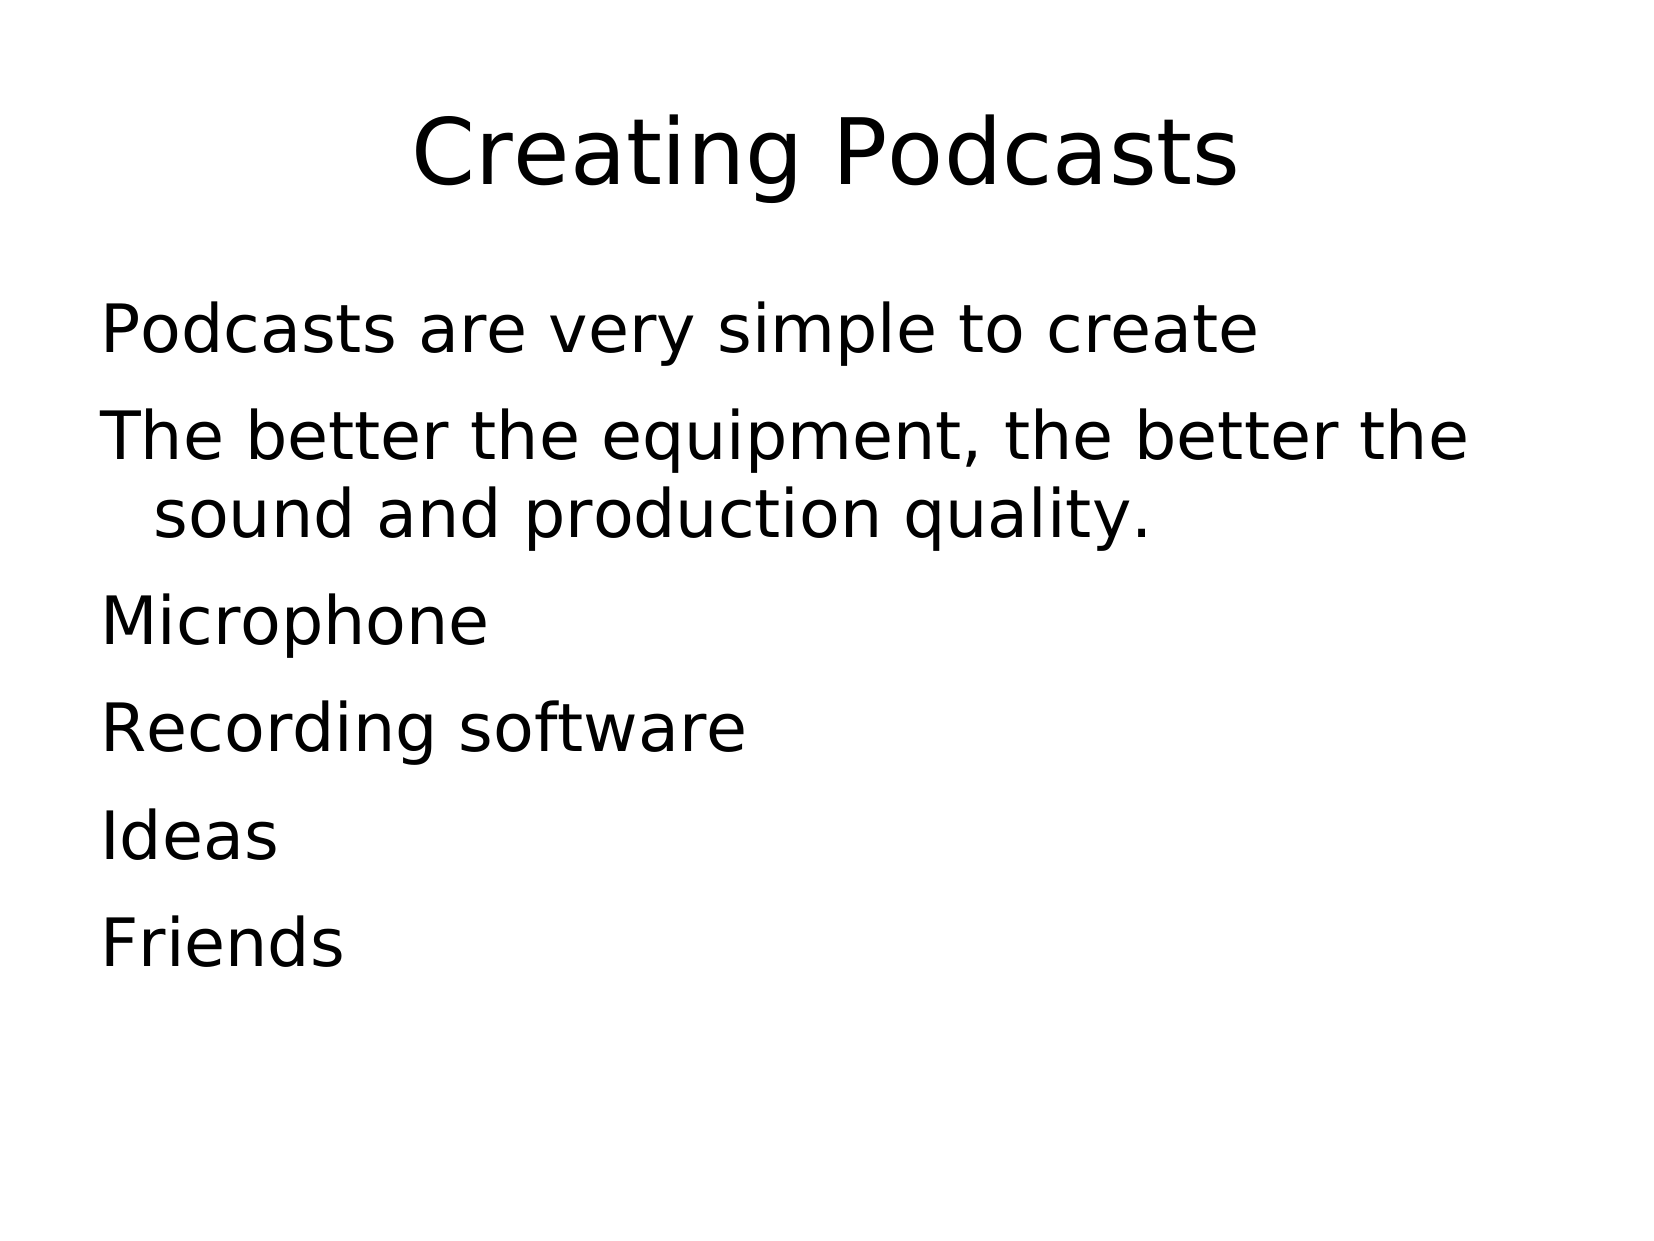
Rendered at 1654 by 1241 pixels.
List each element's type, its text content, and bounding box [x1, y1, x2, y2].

list Podcasts are very simple to create The better the equipment, the better the sound and production quality. Microphone Recording software Ideas Friends [82, 290, 1571, 1109]
title Creating Podcasts [82, 49, 1571, 257]
